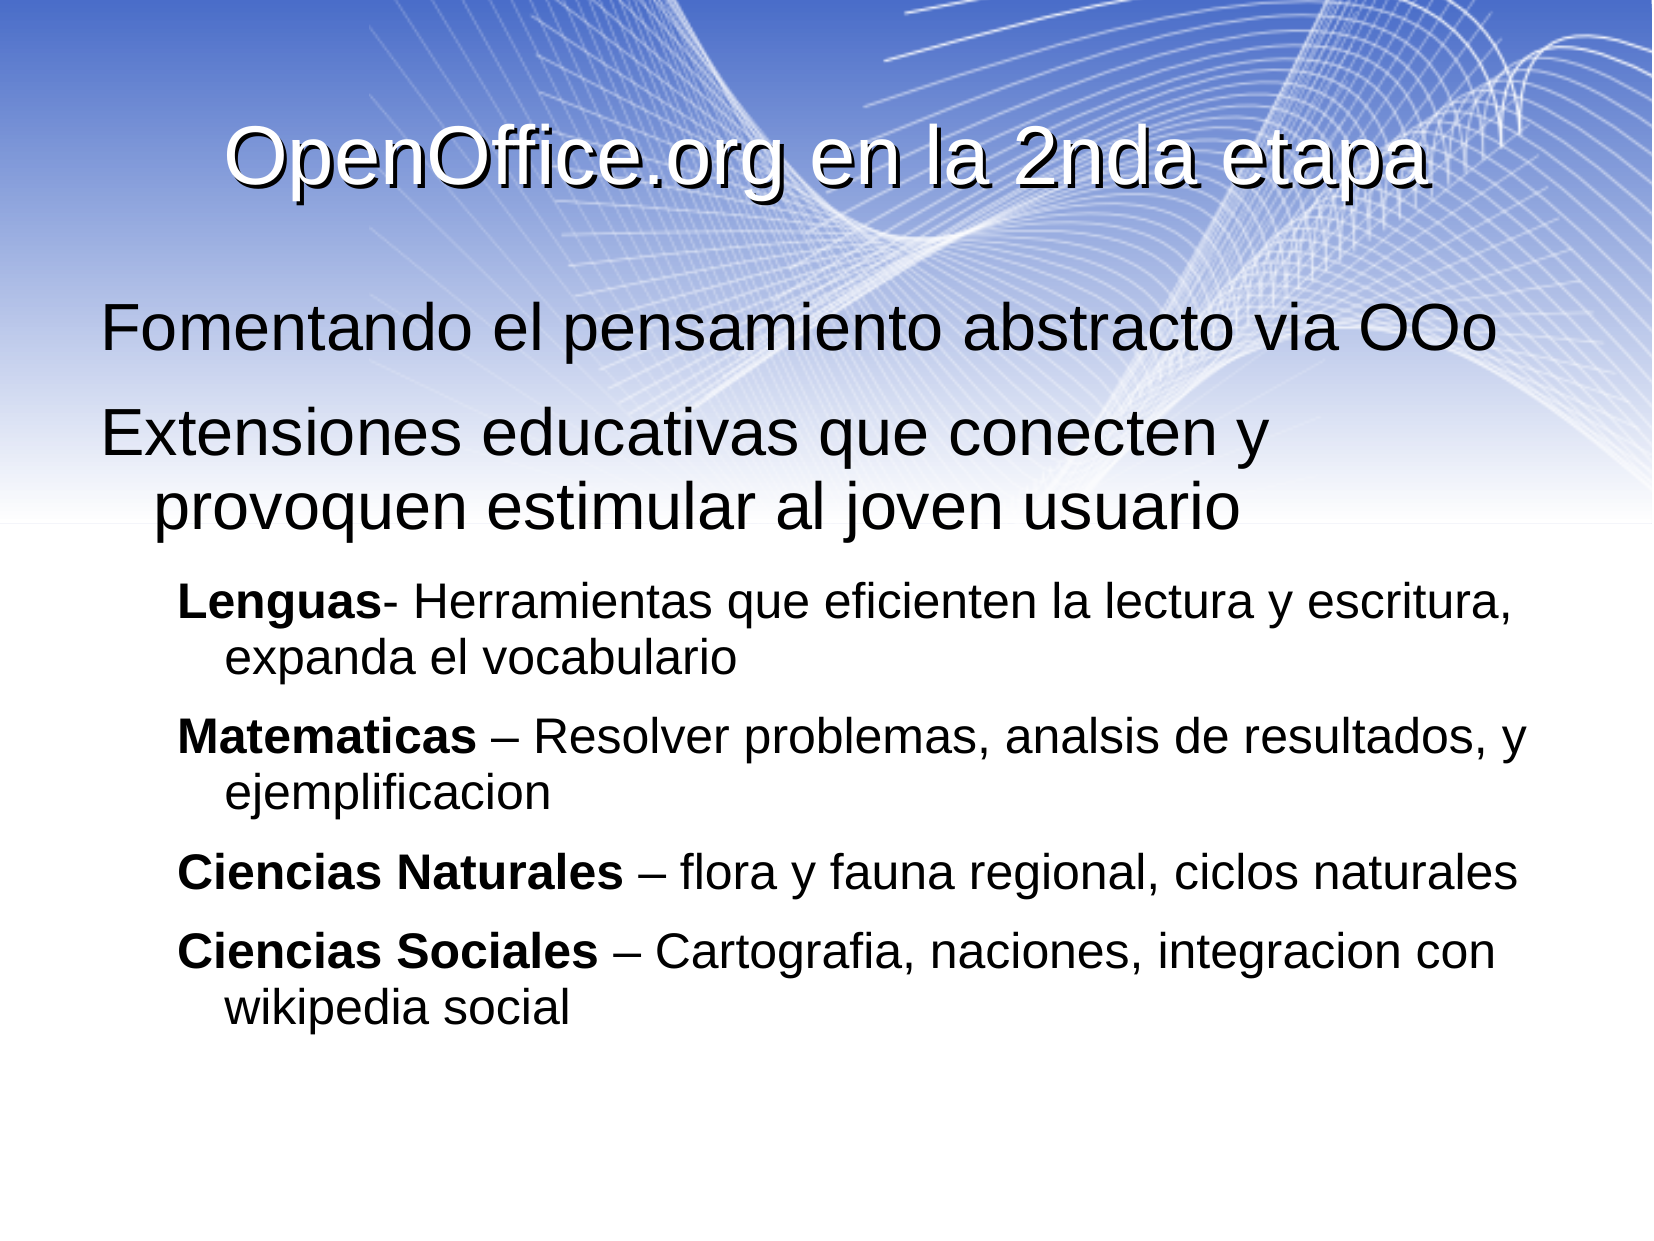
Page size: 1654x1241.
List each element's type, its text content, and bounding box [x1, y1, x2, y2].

picture [369, 0, 1654, 1126]
list Fomentando el pensamiento abstracto via OOo Extensiones educativas que conecten y provoquen estimular al joven usuario Lenguas- Herramientas que eficienten la lectura y escritura, expanda el vocabulario Matematicas – Resolver problemas, analsis de resultados, y ejemplificacion Ciencias Naturales – flora y fauna regional, ciclos naturales Ciencias Sociales – Cartografia, naciones, integracion con wikipedia social [82, 290, 1571, 1095]
title OpenOffice.org en la 2nda etapa [82, 56, 1571, 256]
